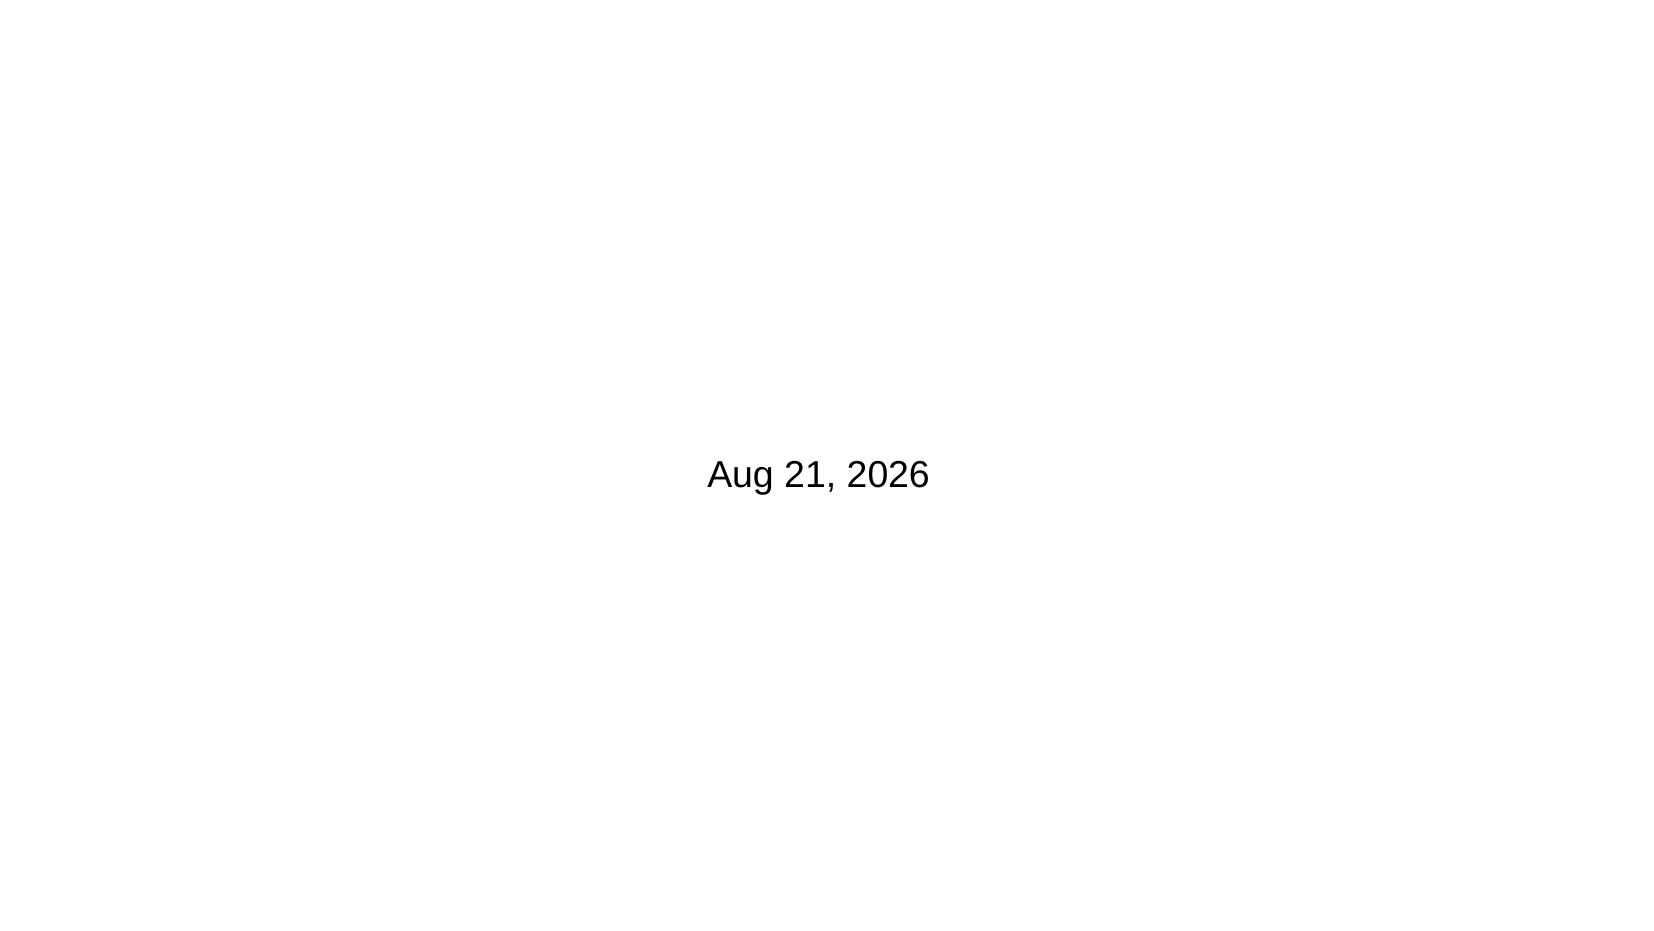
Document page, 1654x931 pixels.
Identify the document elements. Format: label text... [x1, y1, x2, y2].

text_box Jun 29, 2021 [692, 446, 980, 517]
